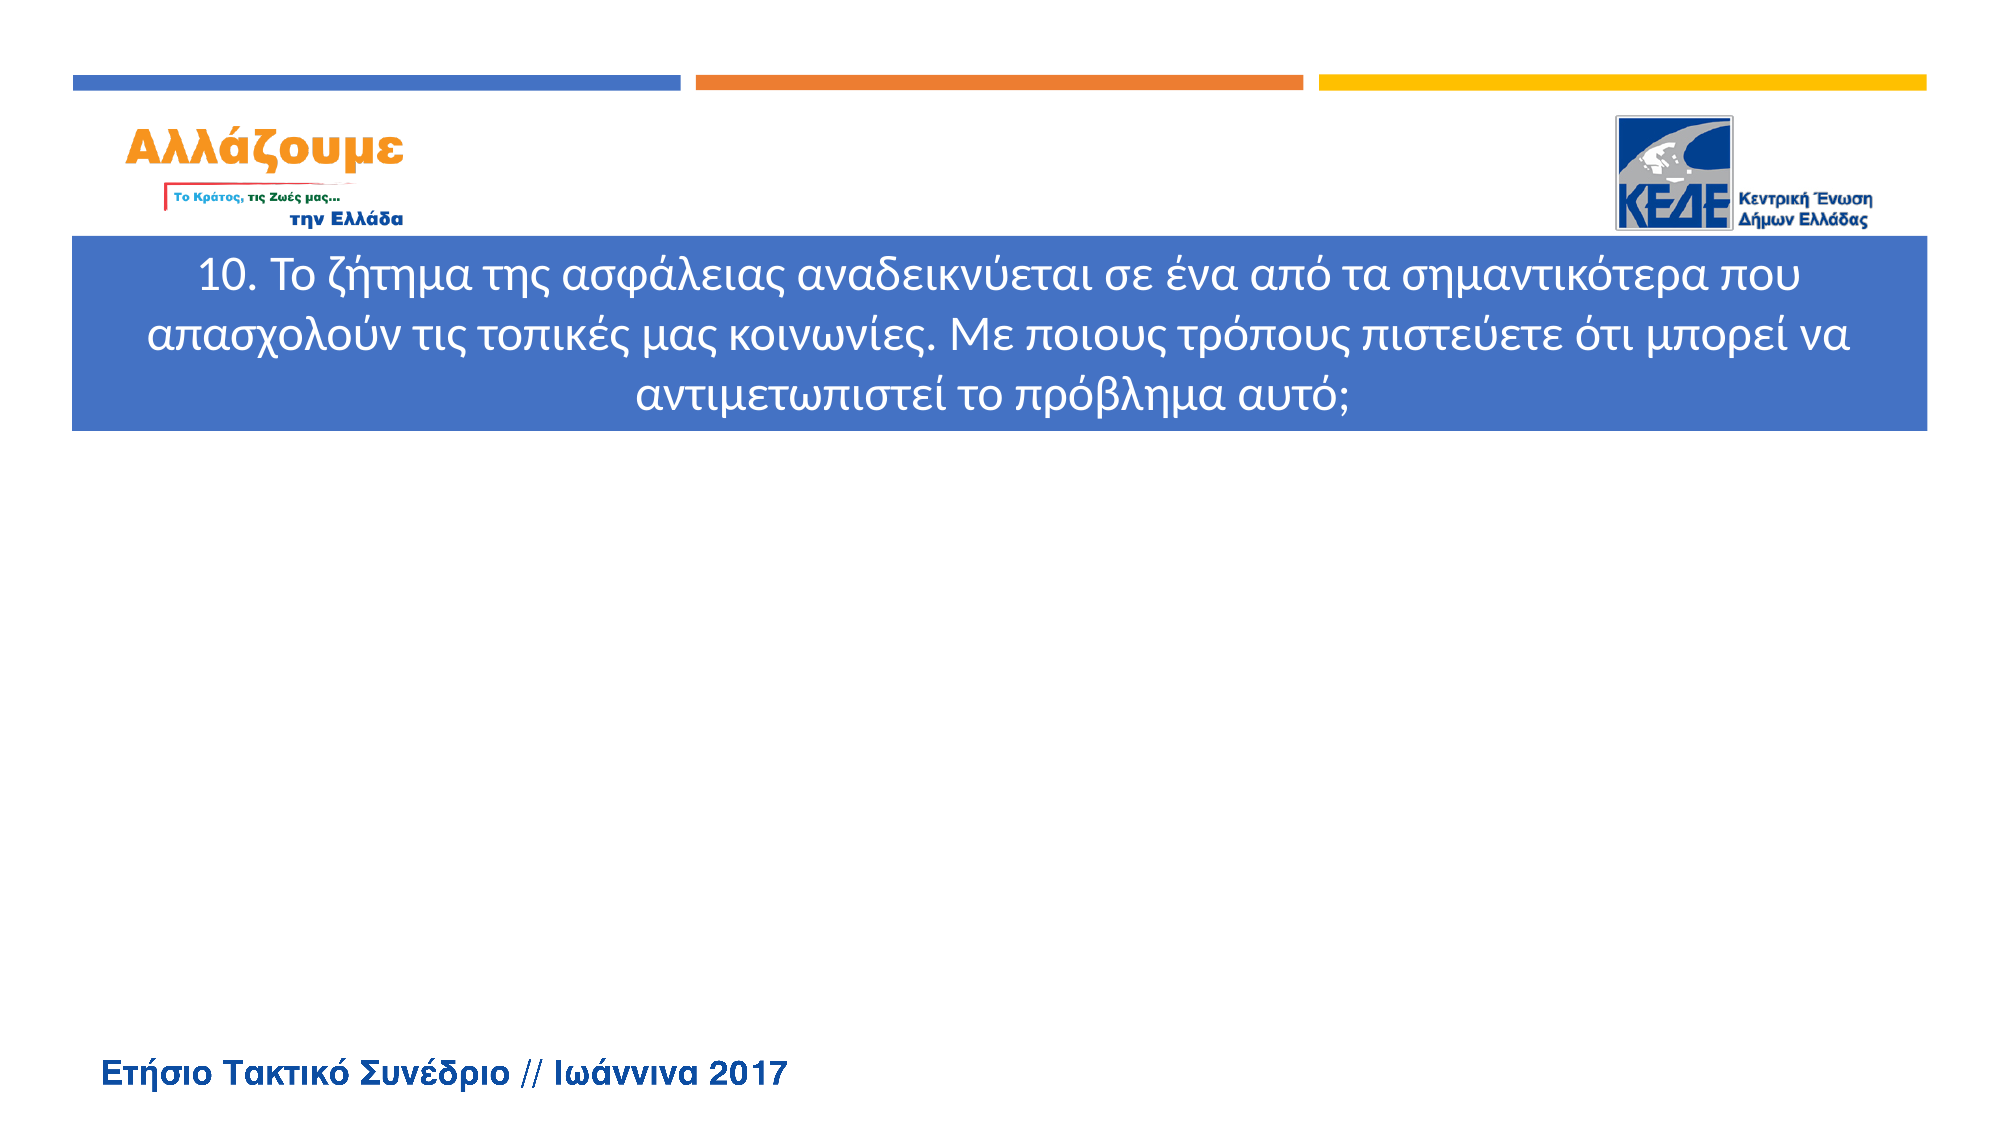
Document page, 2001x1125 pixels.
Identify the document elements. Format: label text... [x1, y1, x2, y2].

picture [1611, 108, 1879, 233]
title 10. Το ζήτημα της ασφάλειας αναδεικνύεται σε ένα από τα σημαντικότερα που απασχολούν τις τοπικές μας κοινωνίες. Με ποιους τρόπους πιστεύετε ότι μπορεί να αντιμετωπιστεί το πρόβλημα αυτό; [72, 233, 1925, 430]
picture [50, 1003, 841, 1122]
picture [95, 114, 435, 233]
